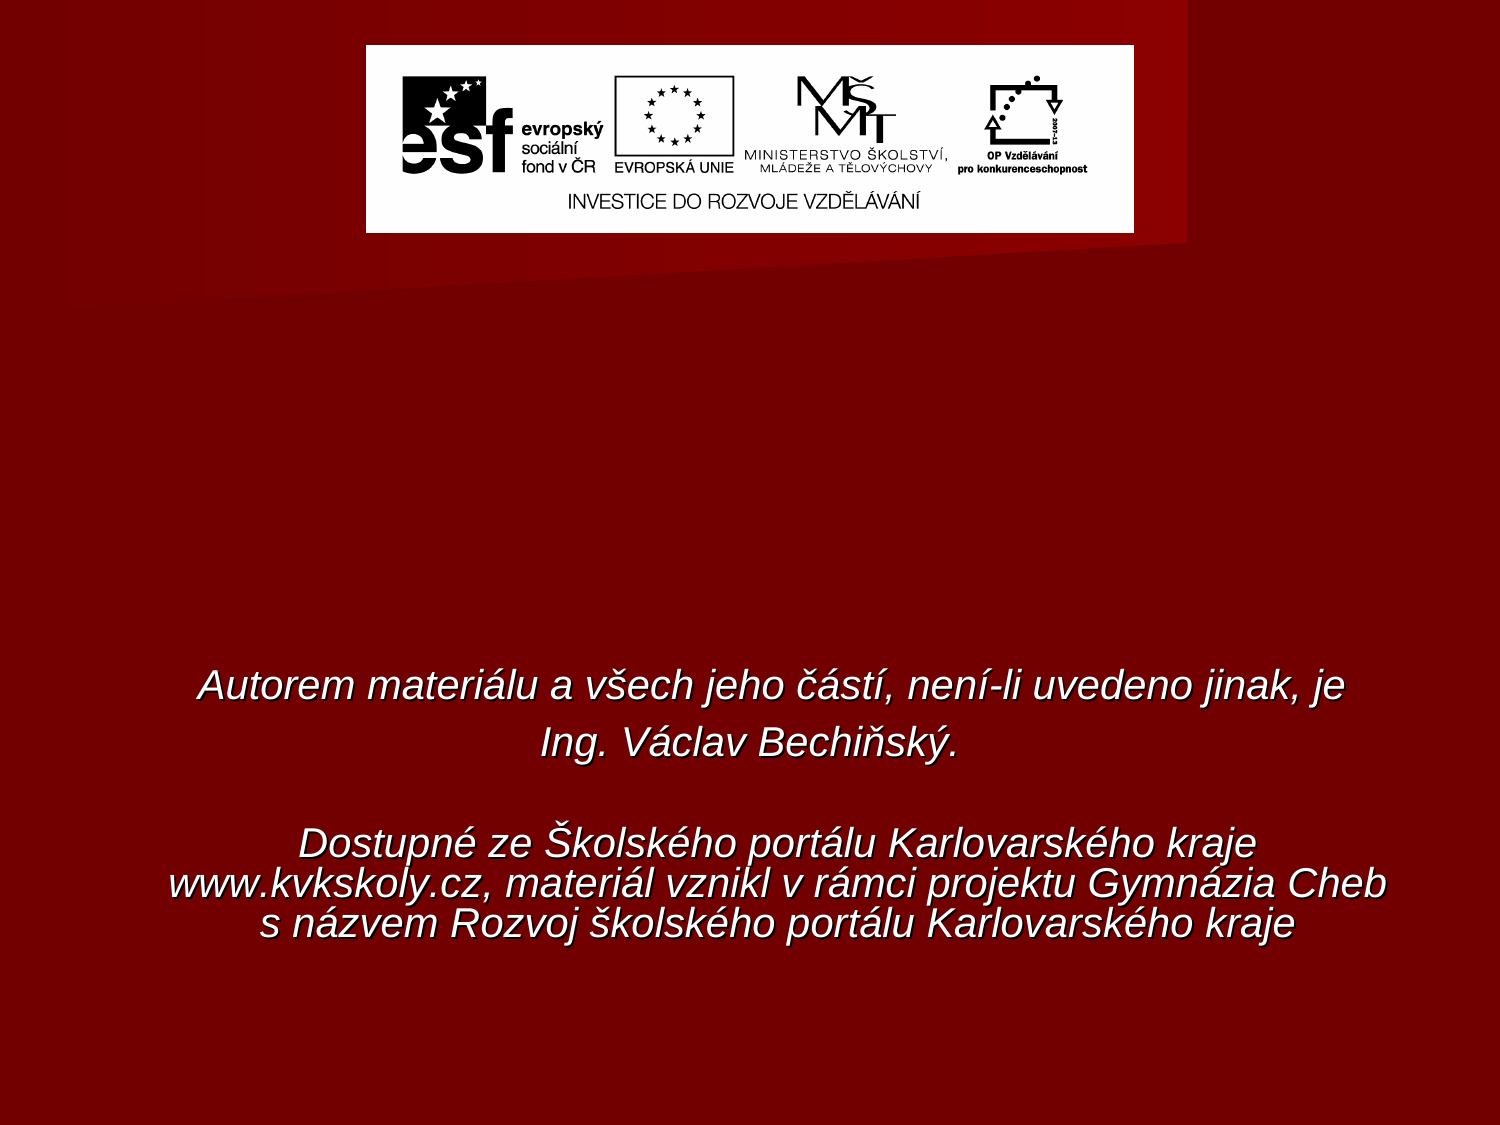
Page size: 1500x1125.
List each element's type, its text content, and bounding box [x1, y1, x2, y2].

list Autorem materiálu a všech jeho částí, není-li uvedeno jinak, je Ing. Václav Bechiňský. Dostupné ze Školského portálu Karlovarského kraje www.kvkskoly.cz, materiál vznikl v rámci projektu Gymnázia Cheb s názvem Rozvoj školského portálu Karlovarského kraje [75, 262, 1426, 1001]
picture [366, 45, 1134, 233]
